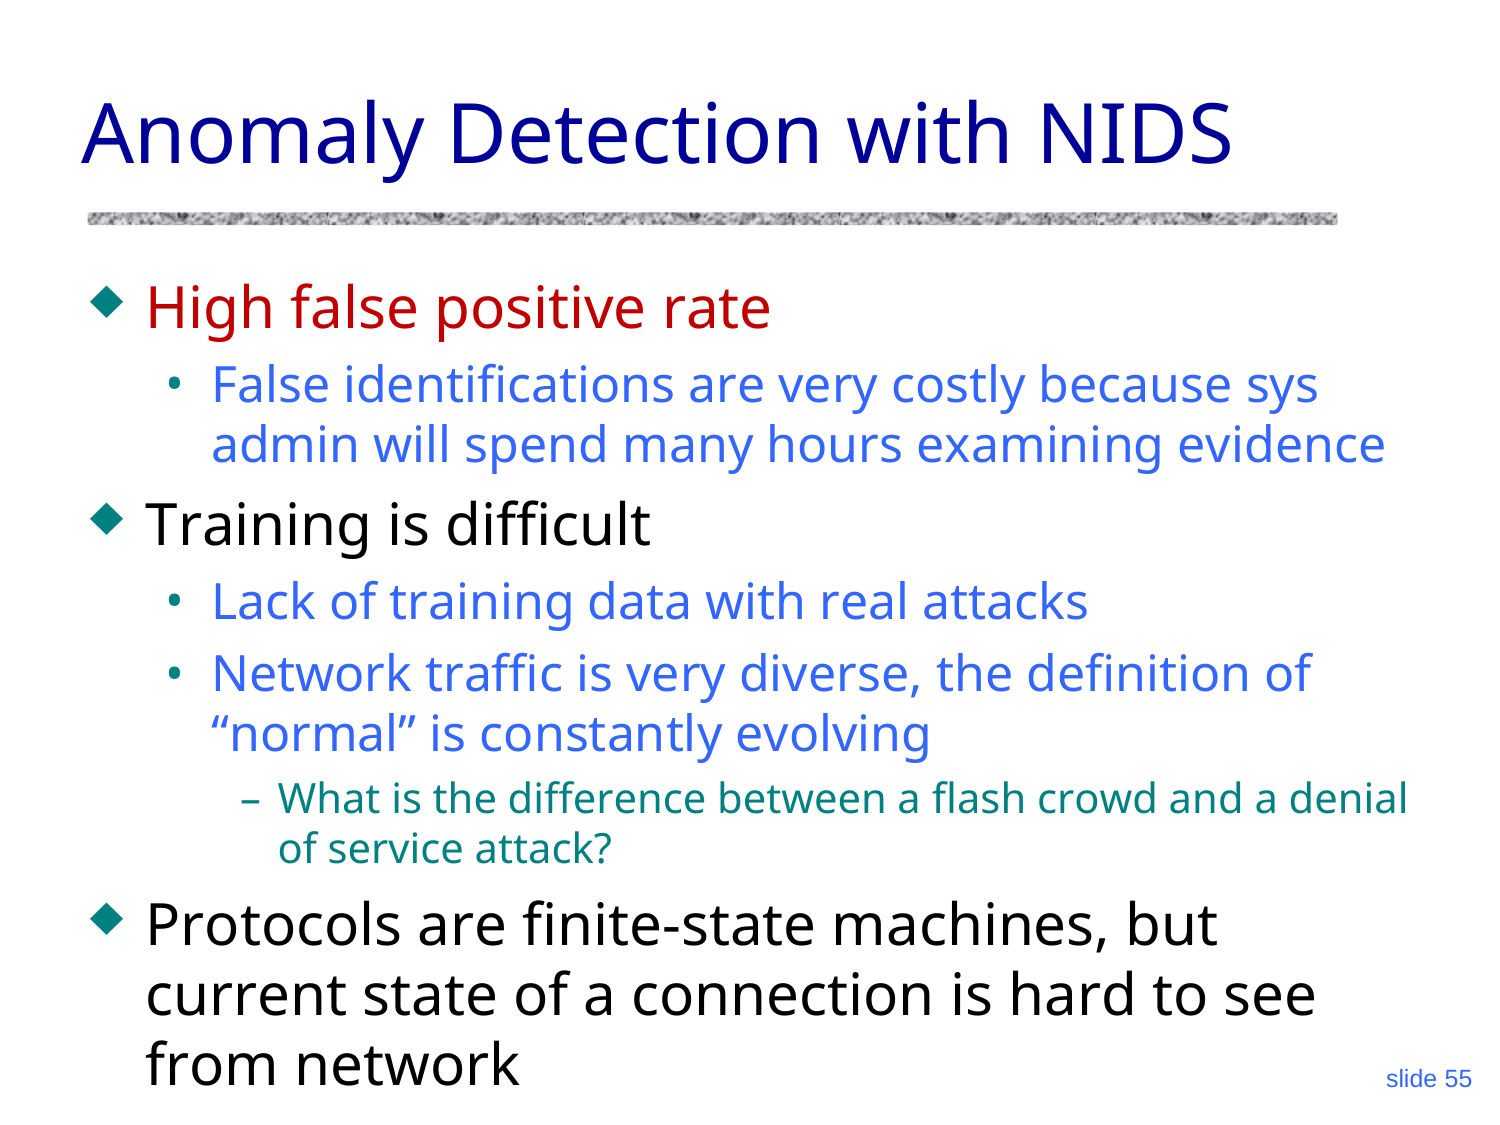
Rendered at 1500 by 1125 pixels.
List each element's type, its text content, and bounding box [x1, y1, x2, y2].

text_box Anomaly Detection with NIDS [66, 37, 1342, 188]
text_box High false positive rate False identifications are very costly because sys admin will spend many hours examining evidence Training is difficult Lack of training data with real attacks Network traffic is very diverse, the definition of “normal” is constantly evolving What is the difference between a flash crowd and a denial of service attack? Protocols are finite-state machines, but current state of a connection is hard to see from network [74, 262, 1450, 1075]
text_box slide <number> [1174, 1025, 1488, 1101]
picture [87, 212, 1338, 226]
